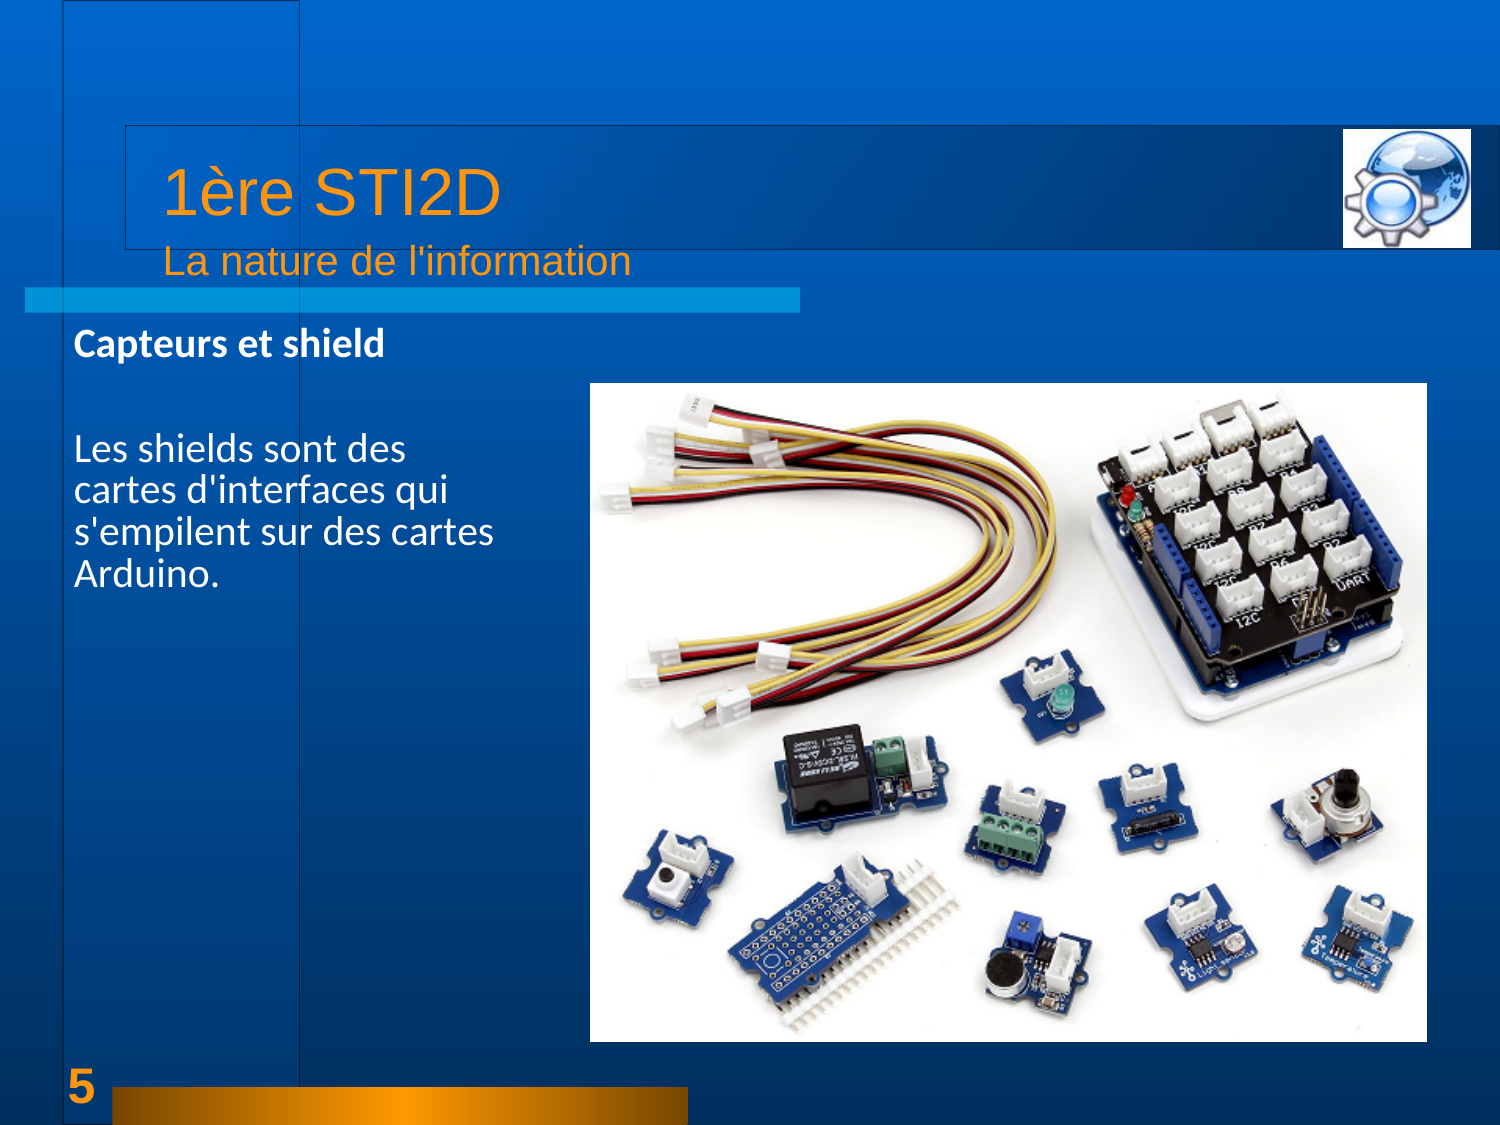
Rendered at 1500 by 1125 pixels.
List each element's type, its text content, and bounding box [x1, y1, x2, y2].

text_box Capteurs et shield Les shields sont des cartes d'interfaces qui s'empilent sur des cartes Arduino. [59, 319, 532, 717]
picture [1343, 129, 1471, 248]
picture [590, 383, 1427, 1042]
